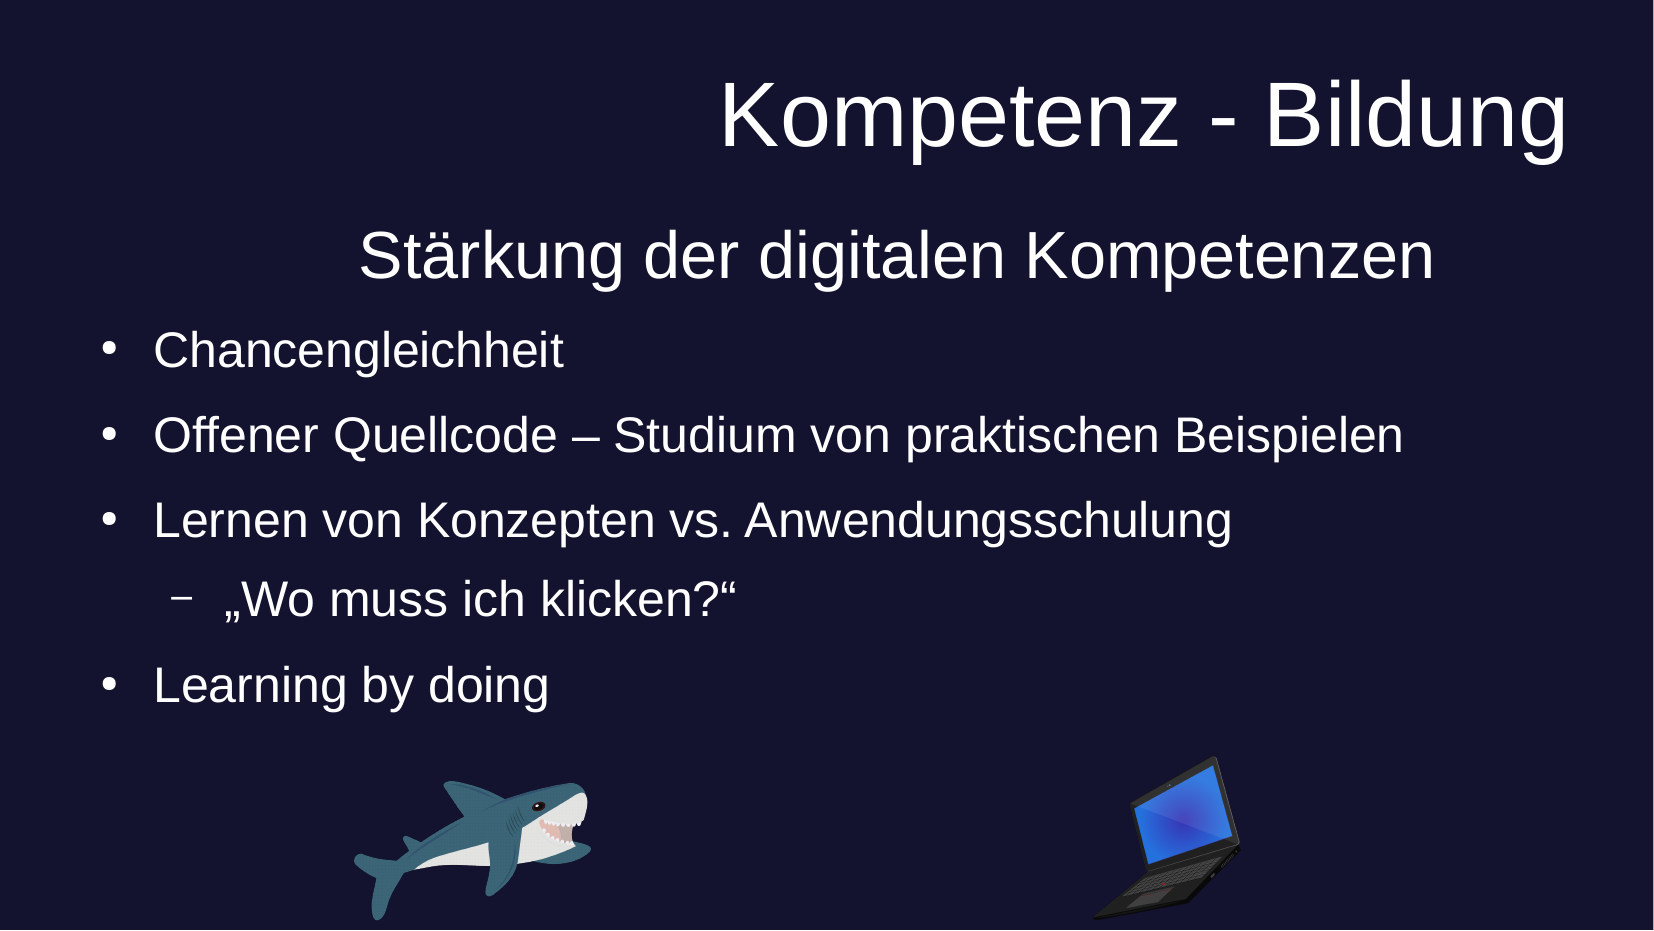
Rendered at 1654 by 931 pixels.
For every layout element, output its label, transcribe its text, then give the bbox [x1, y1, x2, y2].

list Stärkung der digitalen Kompetenzen Chancengleichheit Offener Quellcode – Studium von praktischen Beispielen Lernen von Konzepten vs. Anwendungsschulung „Wo muss ich klicken?“ Learning by doing [82, 217, 1571, 832]
title Kompetenz - Bildung [82, 37, 1571, 193]
picture [354, 832, 591, 931]
picture [1092, 832, 1241, 920]
